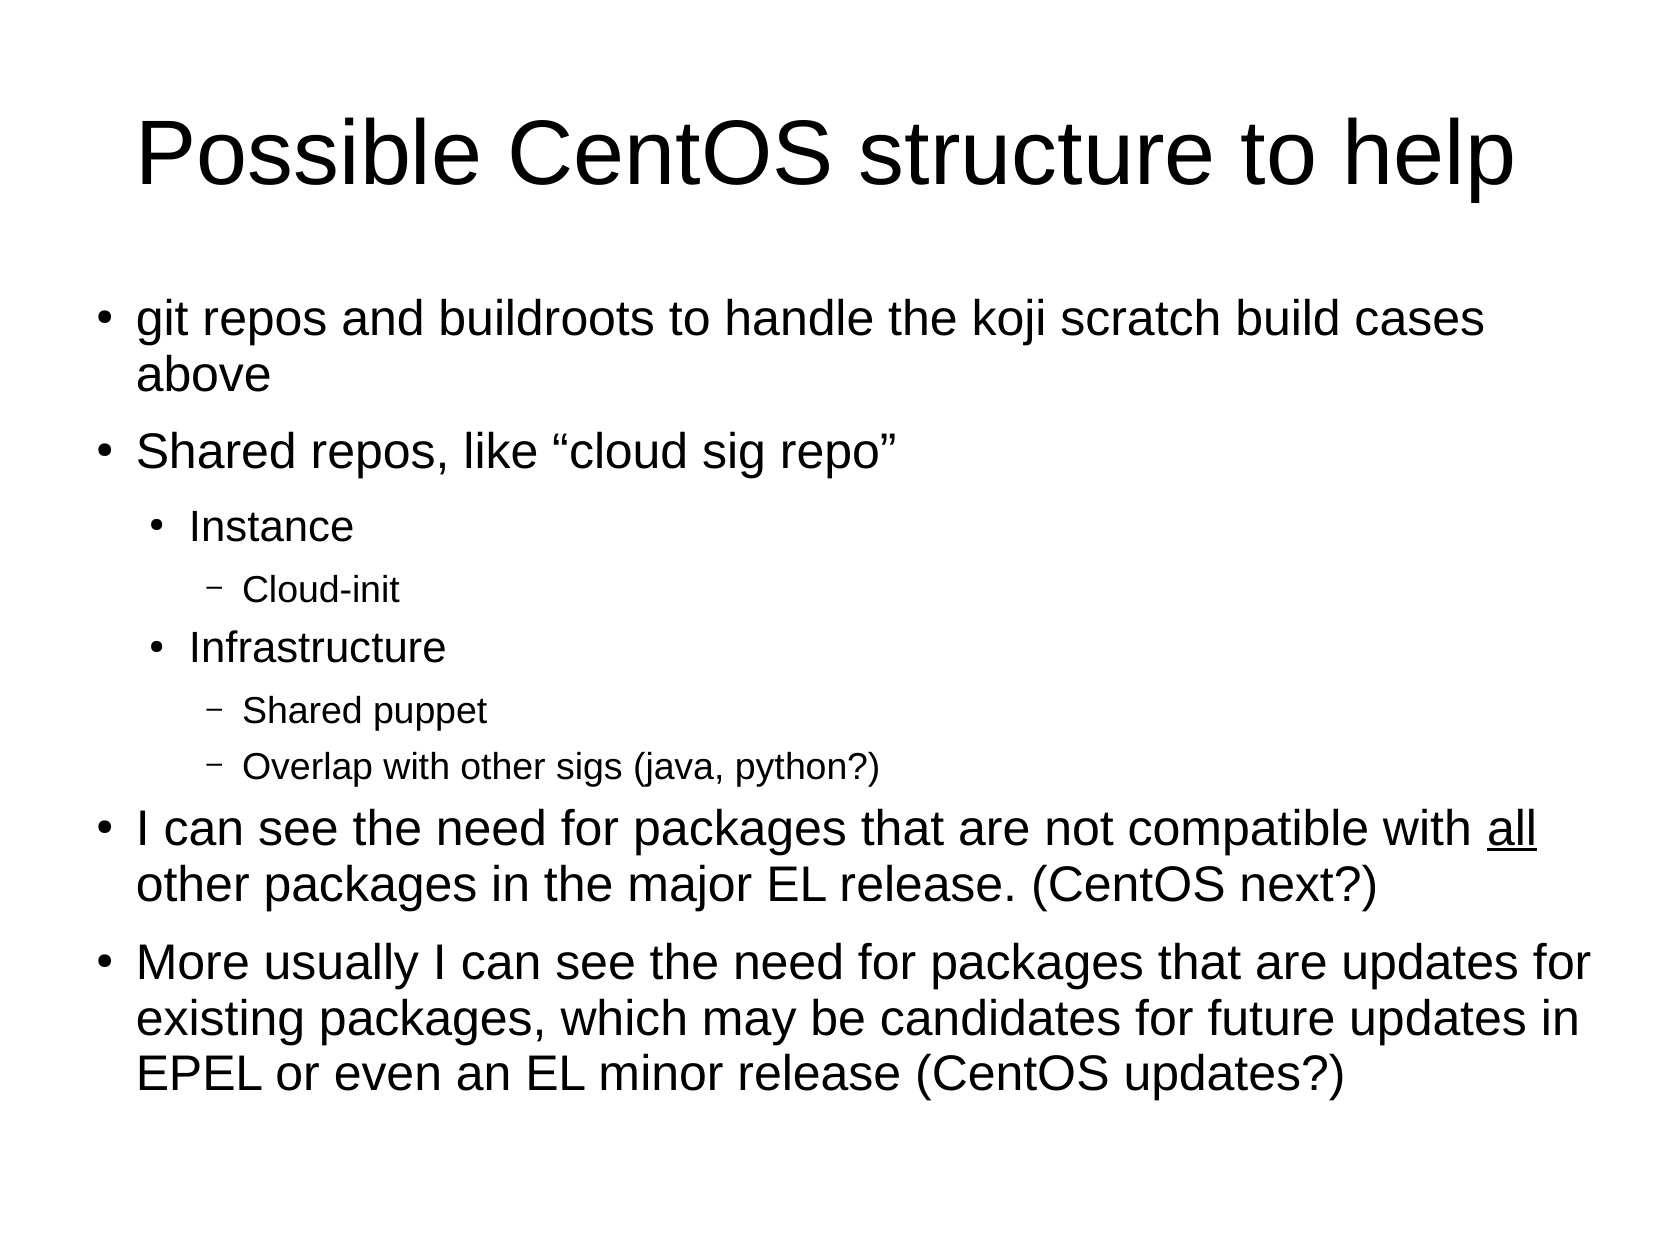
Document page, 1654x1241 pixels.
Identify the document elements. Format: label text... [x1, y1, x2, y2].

title Possible CentOS structure to help [82, 49, 1571, 257]
list git repos and buildroots to handle the koji scratch build cases above Shared repos, like “cloud sig repo” Instance Cloud-init Infrastructure Shared puppet Overlap with other sigs (java, python?) I can see the need for packages that are not compatible with all other packages in the major EL release. (CentOS next?) More usually I can see the need for packages that are updates for existing packages, which may be candidates for future updates in EPEL or even an EL minor release (CentOS updates?) [82, 290, 1613, 1109]
